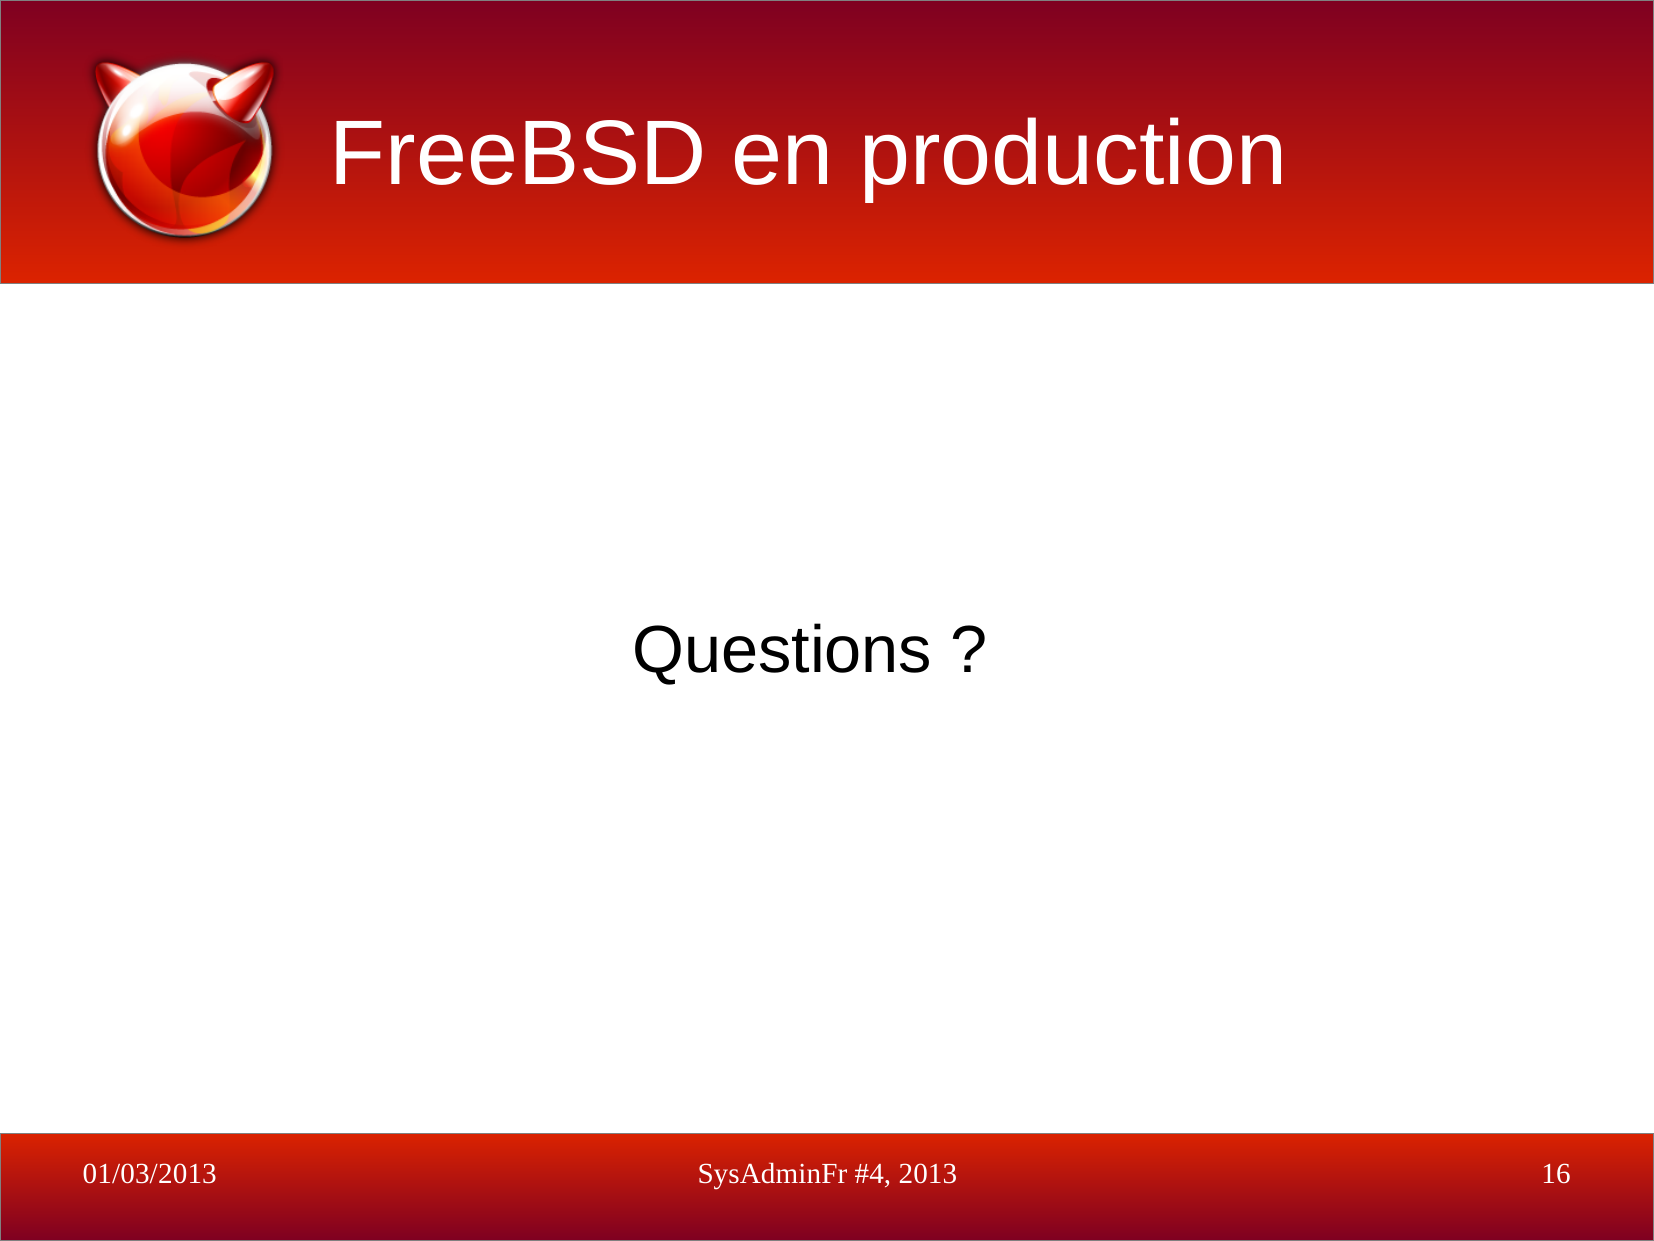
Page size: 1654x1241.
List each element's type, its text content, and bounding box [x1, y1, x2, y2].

title FreeBSD en production [82, 49, 1536, 257]
subtitle Questions ? [82, 290, 1538, 1010]
